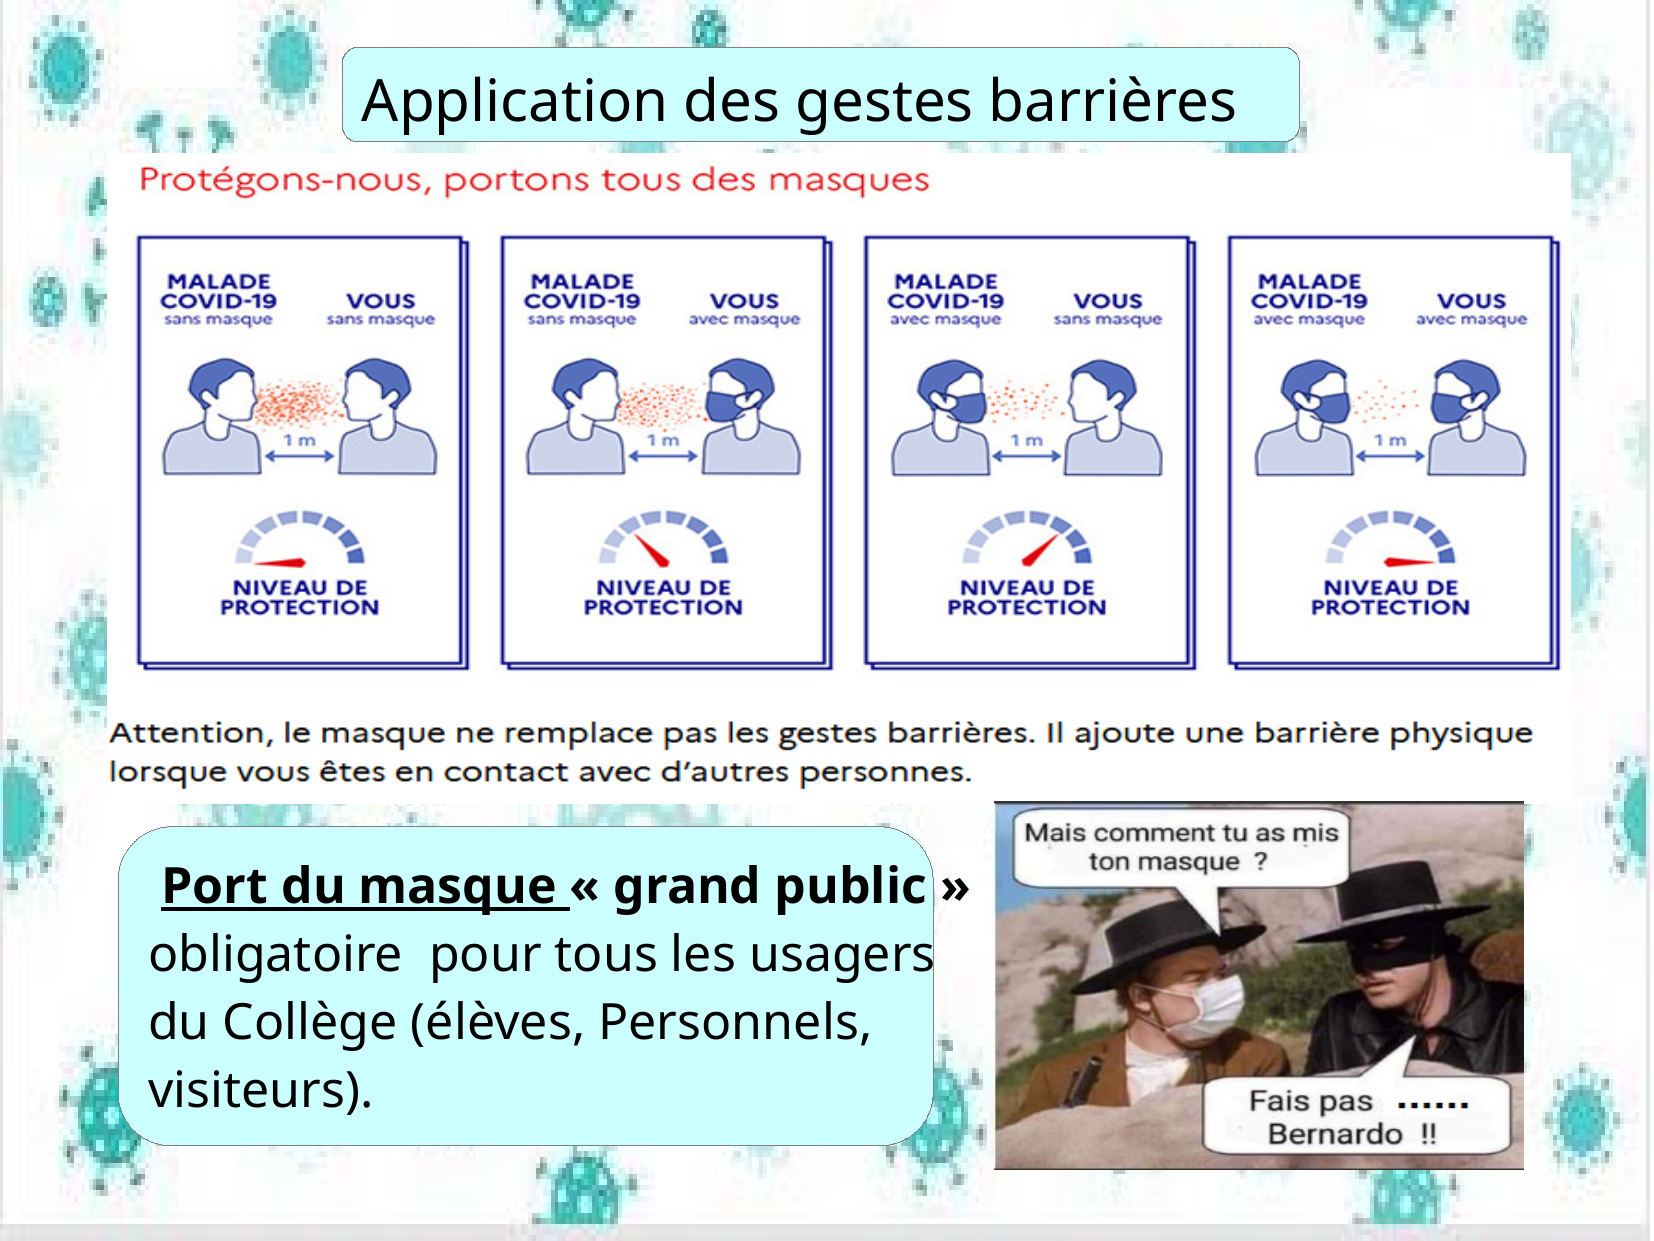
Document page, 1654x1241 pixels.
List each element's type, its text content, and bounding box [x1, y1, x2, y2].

text_box Port du masque « grand public » obligatoire pour tous les usagers du Collège (élèves, Personnels, visiteurs). [118, 826, 934, 1146]
picture [107, 153, 1571, 1170]
text_box Application des gestes barrières [342, 47, 1300, 142]
